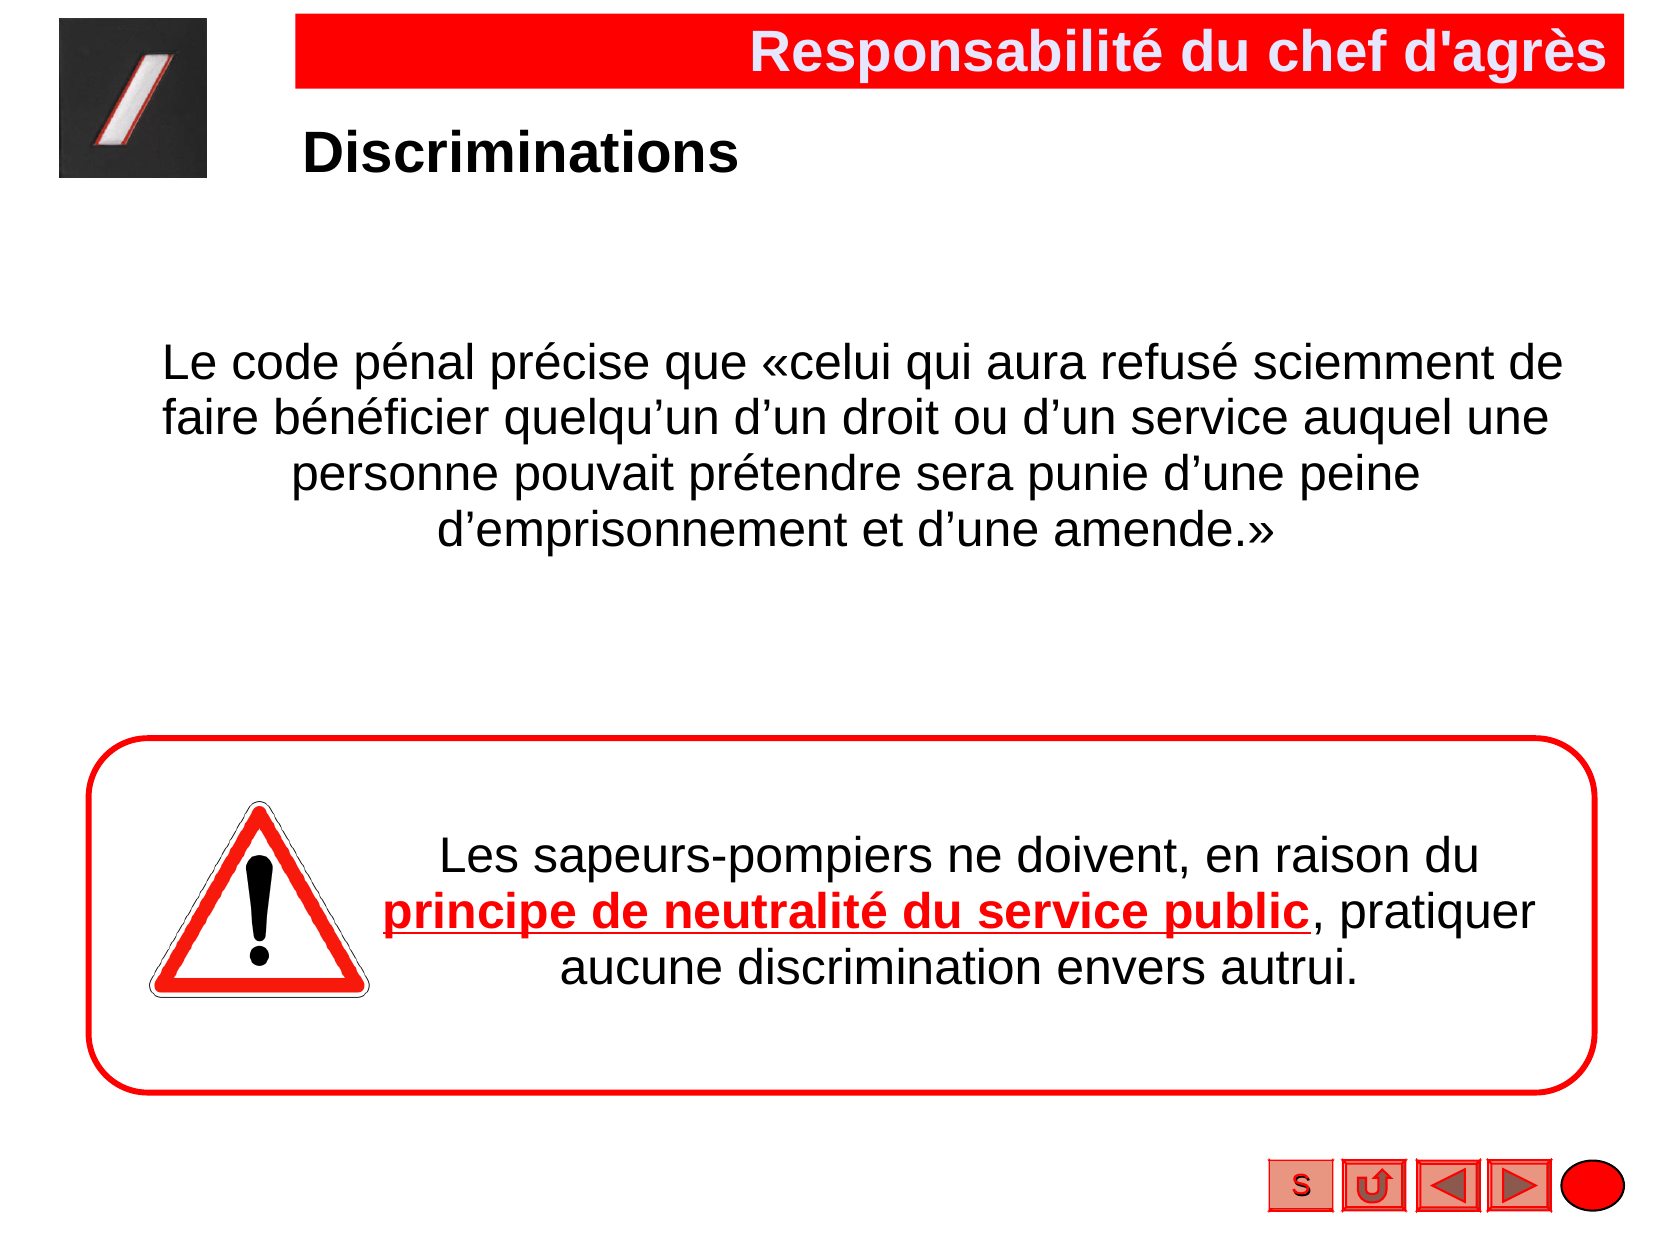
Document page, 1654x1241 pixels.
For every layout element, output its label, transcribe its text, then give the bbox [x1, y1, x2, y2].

text_box Discriminations [287, 112, 756, 193]
text_box Le code pénal précise que «celui qui aura refusé sciemment de faire bénéficier quelqu’un d’un droit ou d’un service auquel une personne pouvait prétendre sera punie d’une peine d’emprisonnement et d’une amende.» [118, 326, 1595, 621]
picture [147, 797, 372, 1001]
text_box [1561, 1160, 1625, 1211]
picture [59, 18, 207, 178]
text_box Responsabilité du chef d'agrès [295, 13, 1625, 89]
text_box Les sapeurs-pompiers ne doivent, en raison du principe de neutralité du service public, pratiquer aucune discrimination envers autrui. [354, 820, 1565, 1004]
